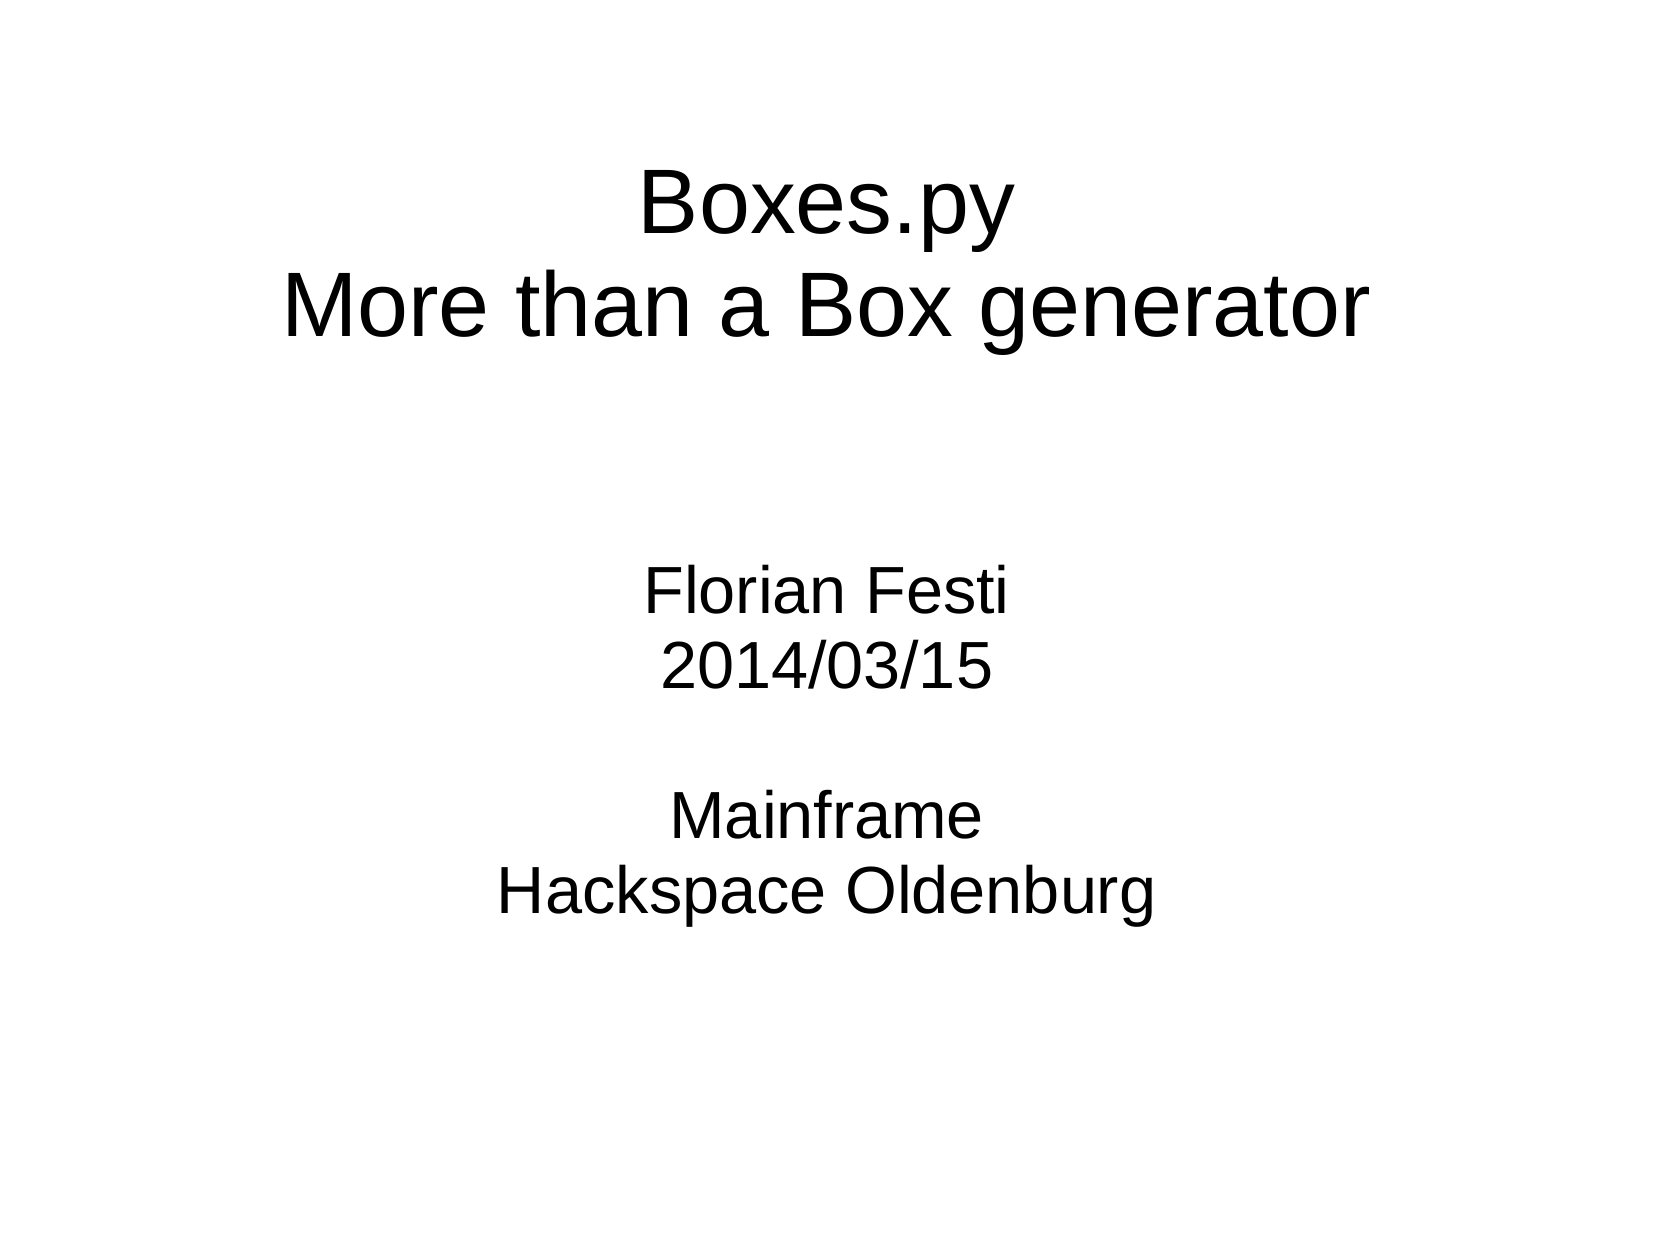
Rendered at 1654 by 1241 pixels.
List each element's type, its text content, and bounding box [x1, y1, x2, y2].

subtitle Florian Festi 2014/03/15 Mainframe Hackspace Oldenburg [82, 380, 1571, 1101]
title Boxes.py More than a Box generator [82, 149, 1571, 357]
